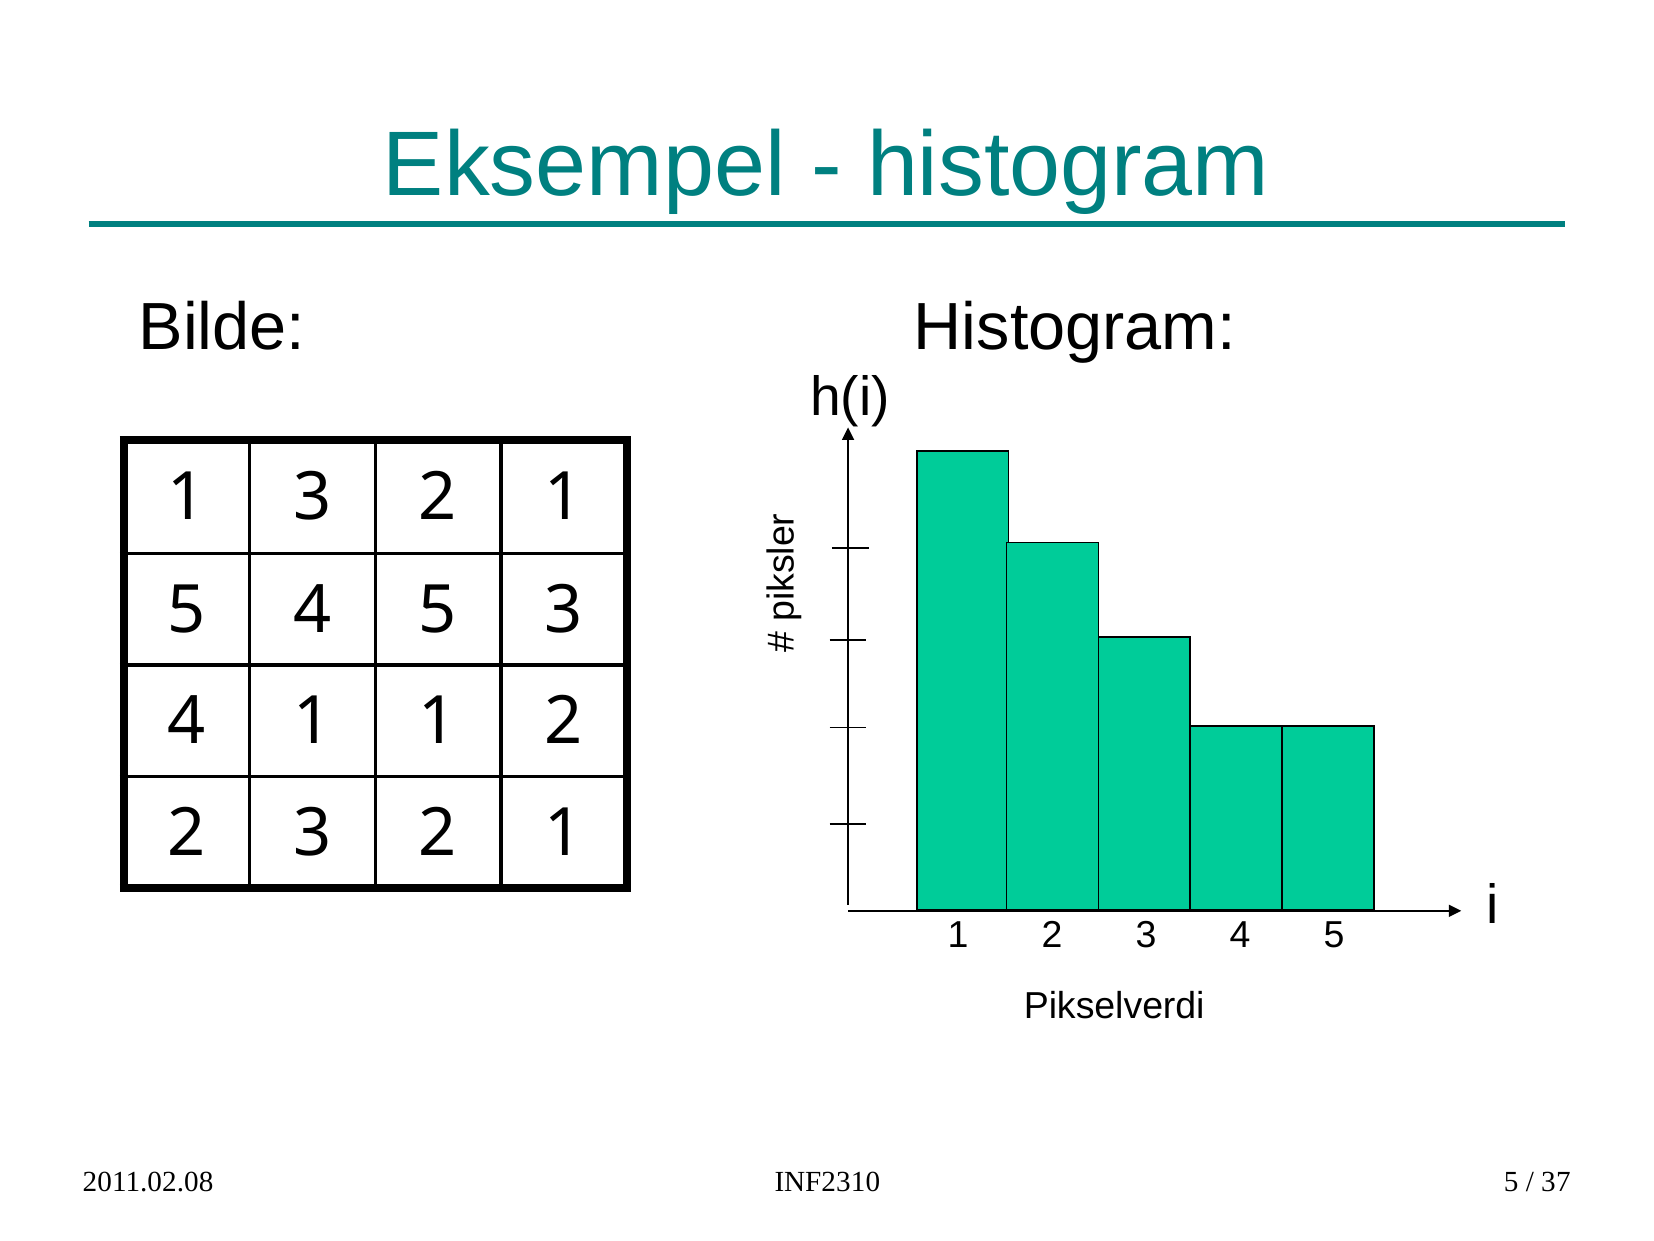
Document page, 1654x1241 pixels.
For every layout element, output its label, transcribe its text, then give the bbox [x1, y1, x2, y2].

table_header 2 [377, 444, 499, 552]
table_cell 5 [377, 555, 499, 663]
list Bilde: Histogram: [123, 275, 1530, 1144]
table_cell 2 [503, 667, 623, 775]
table_cell 2 [377, 778, 499, 884]
text_box [916, 450, 1009, 910]
table_header 3 [251, 444, 374, 552]
text_box Pikselverdi [1009, 973, 1220, 1035]
table_cell 1 [377, 667, 499, 775]
table_header 1 [503, 444, 623, 552]
table_cell 2 [128, 778, 248, 884]
text_box i [1471, 860, 1514, 943]
title Eksempel - histogram [123, 68, 1530, 249]
text_box # piksler [748, 498, 809, 668]
table_cell 5 [128, 555, 248, 663]
text_box 1 2 3 4 5 [932, 902, 1361, 963]
table_cell 4 [251, 555, 374, 663]
table_cell 3 [251, 778, 374, 884]
text_box [1099, 636, 1191, 726]
table_header 1 [128, 444, 248, 552]
table_cell 1 [503, 778, 623, 884]
text_box h(i) [795, 352, 905, 435]
table_cell 3 [503, 555, 623, 663]
table_cell 1 [251, 667, 374, 775]
table_cell 4 [128, 667, 248, 775]
